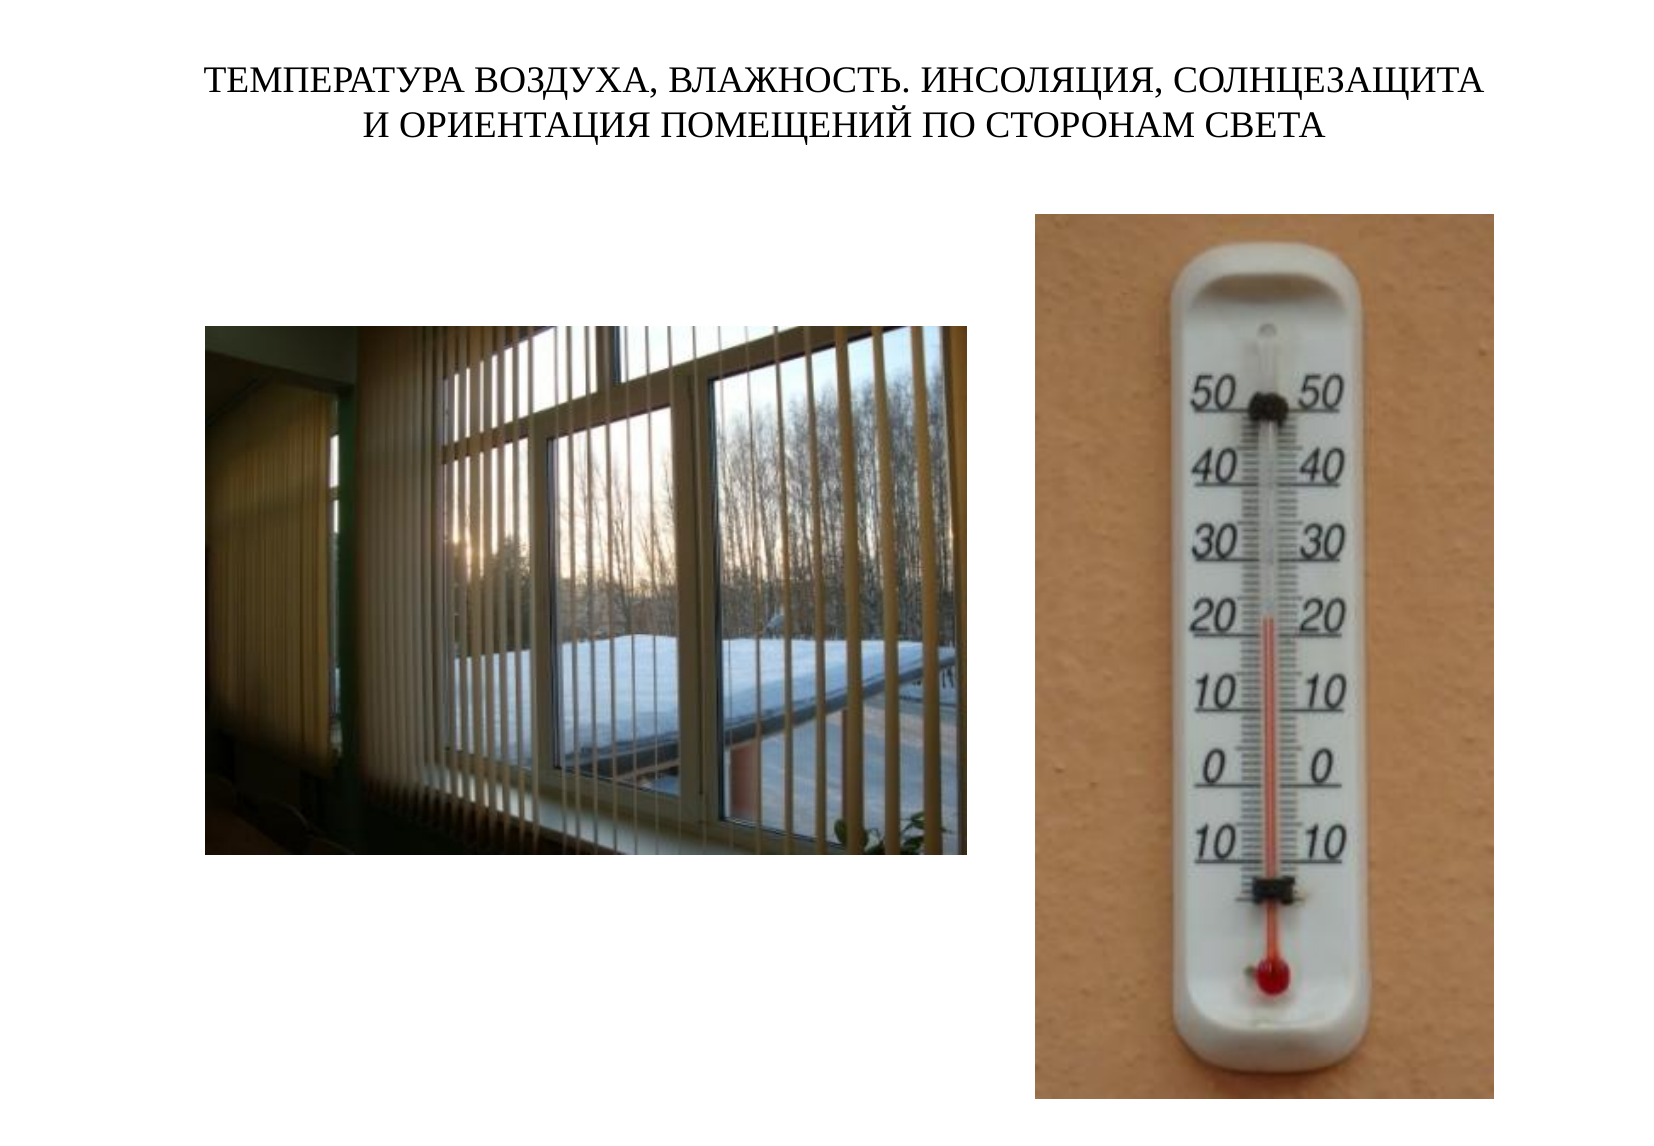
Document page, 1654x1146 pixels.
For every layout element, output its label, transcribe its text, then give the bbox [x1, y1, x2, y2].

picture [205, 326, 967, 855]
picture [1035, 214, 1494, 1099]
text_box ТЕМПЕРАТУРА ВОЗДУХА, ВЛАЖНОСТЬ. ИНСОЛЯЦИЯ, СОЛНЦЕЗАЩИТА И ОРИЕНТАЦИЯ ПОМЕЩЕНИЙ ПО СТОРОНАМ СВЕТА [170, 45, 1519, 155]
